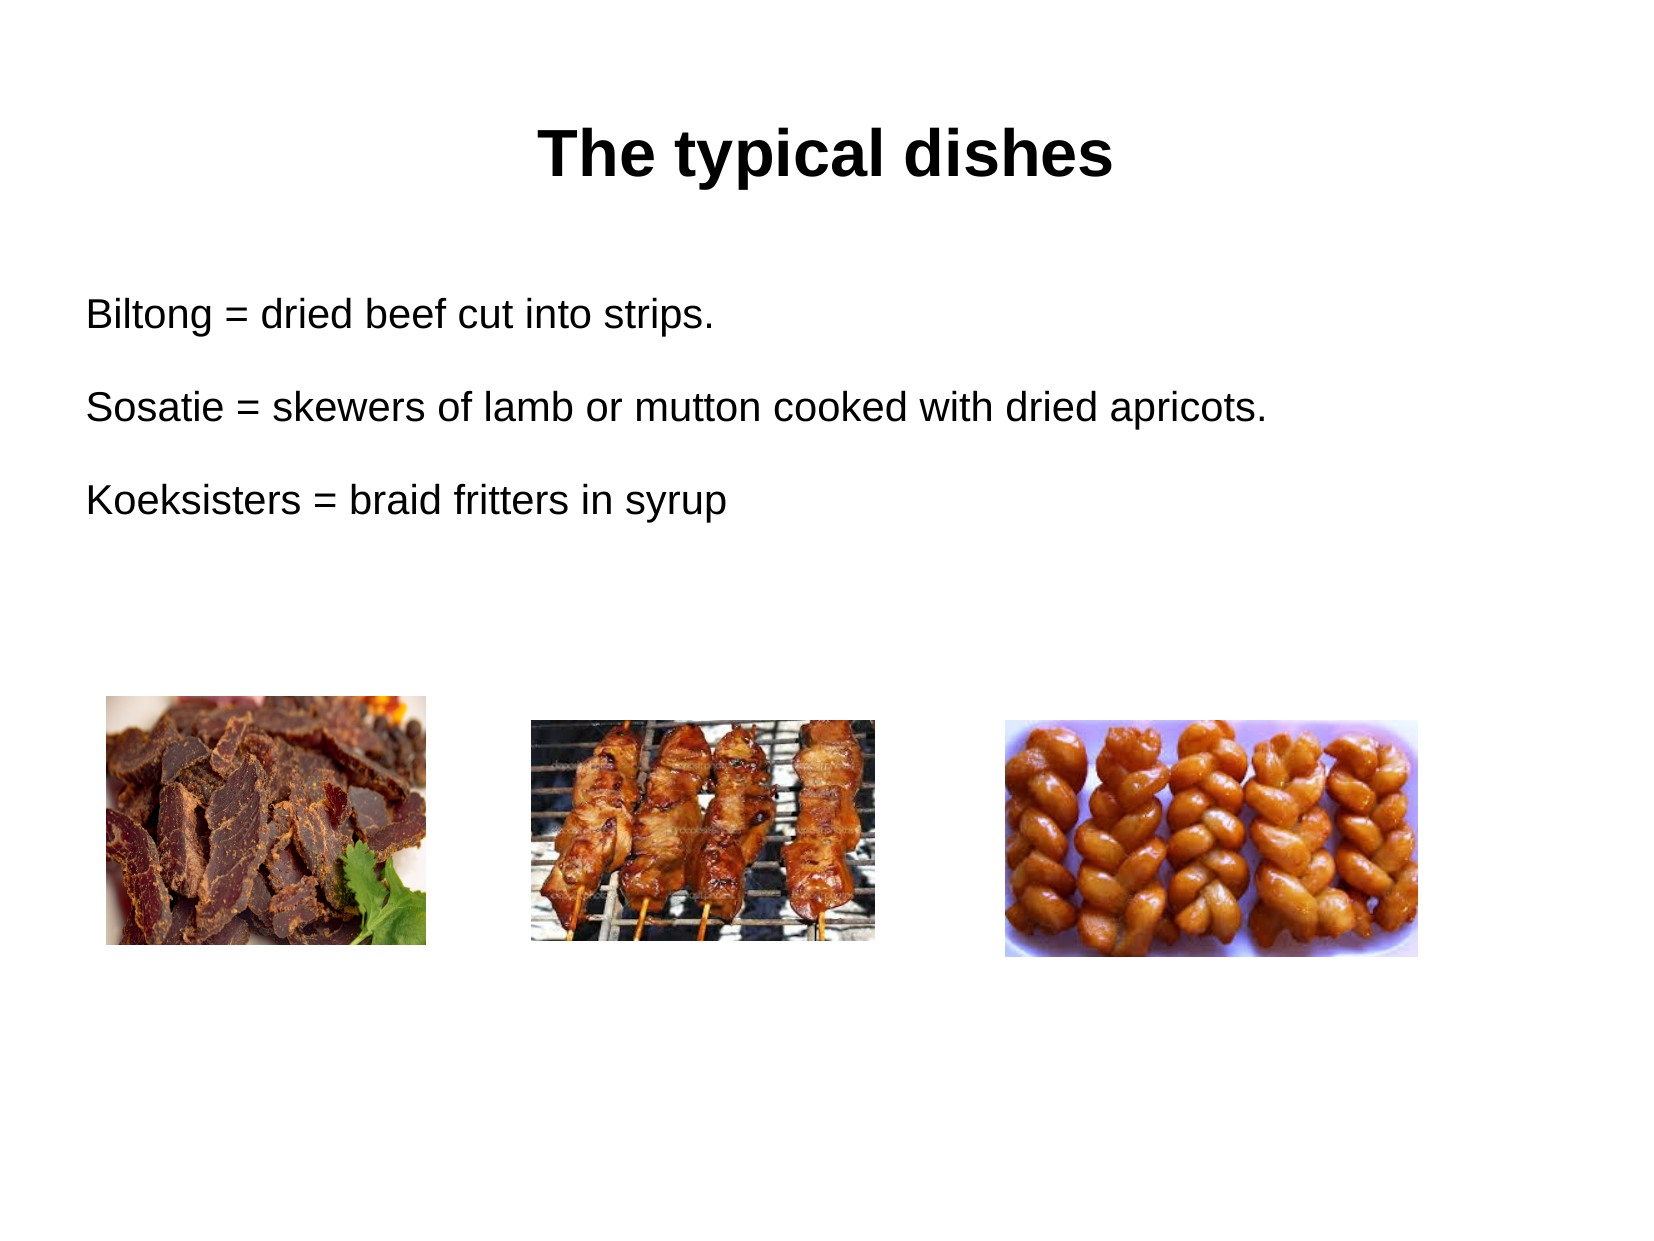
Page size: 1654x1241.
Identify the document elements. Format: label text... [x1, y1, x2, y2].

picture [531, 720, 875, 941]
picture [106, 696, 426, 945]
title The typical dishes [82, 49, 1571, 257]
picture [1005, 720, 1418, 957]
text_box Biltong = dried beef cut into strips. Sosatie = skewers of lamb or mutton cooked with dried apricots. Koeksisters = braid fritters in syrup [70, 283, 1465, 804]
